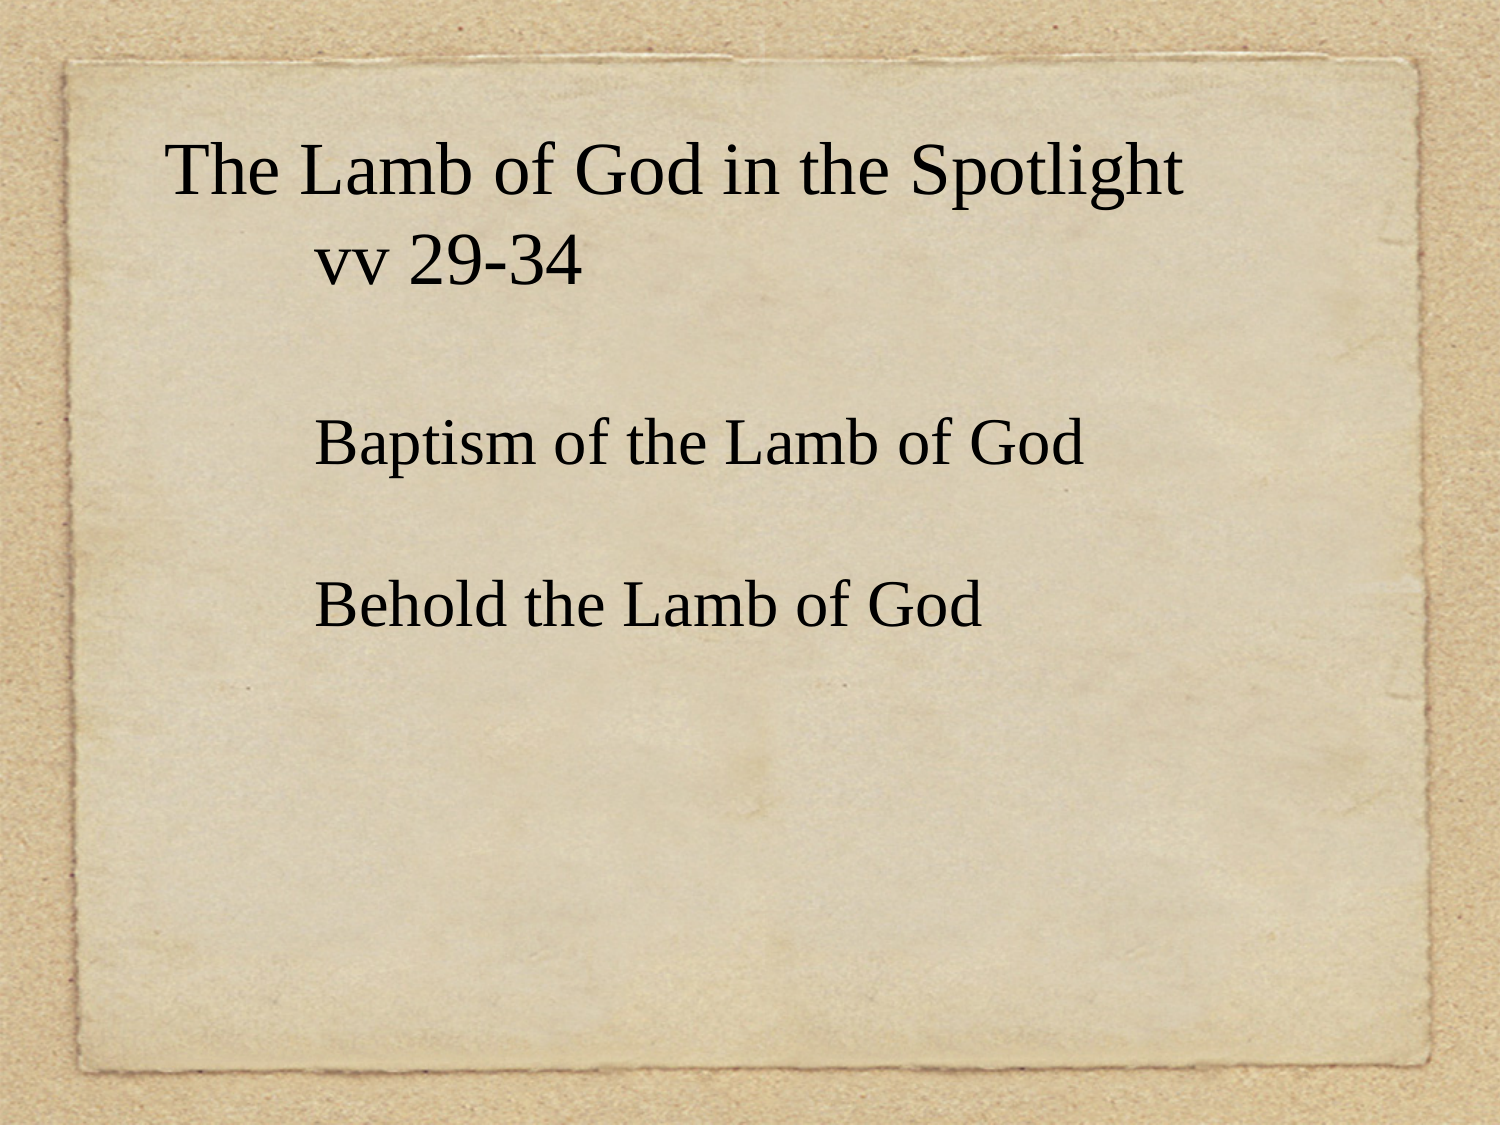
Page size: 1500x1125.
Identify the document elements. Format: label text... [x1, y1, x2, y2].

picture [0, 0, 1500, 1125]
text_box The Lamb of God in the Spotlight vv 29-34 Baptism of the Lamb of God Behold the Lamb of God [150, 112, 1351, 728]
